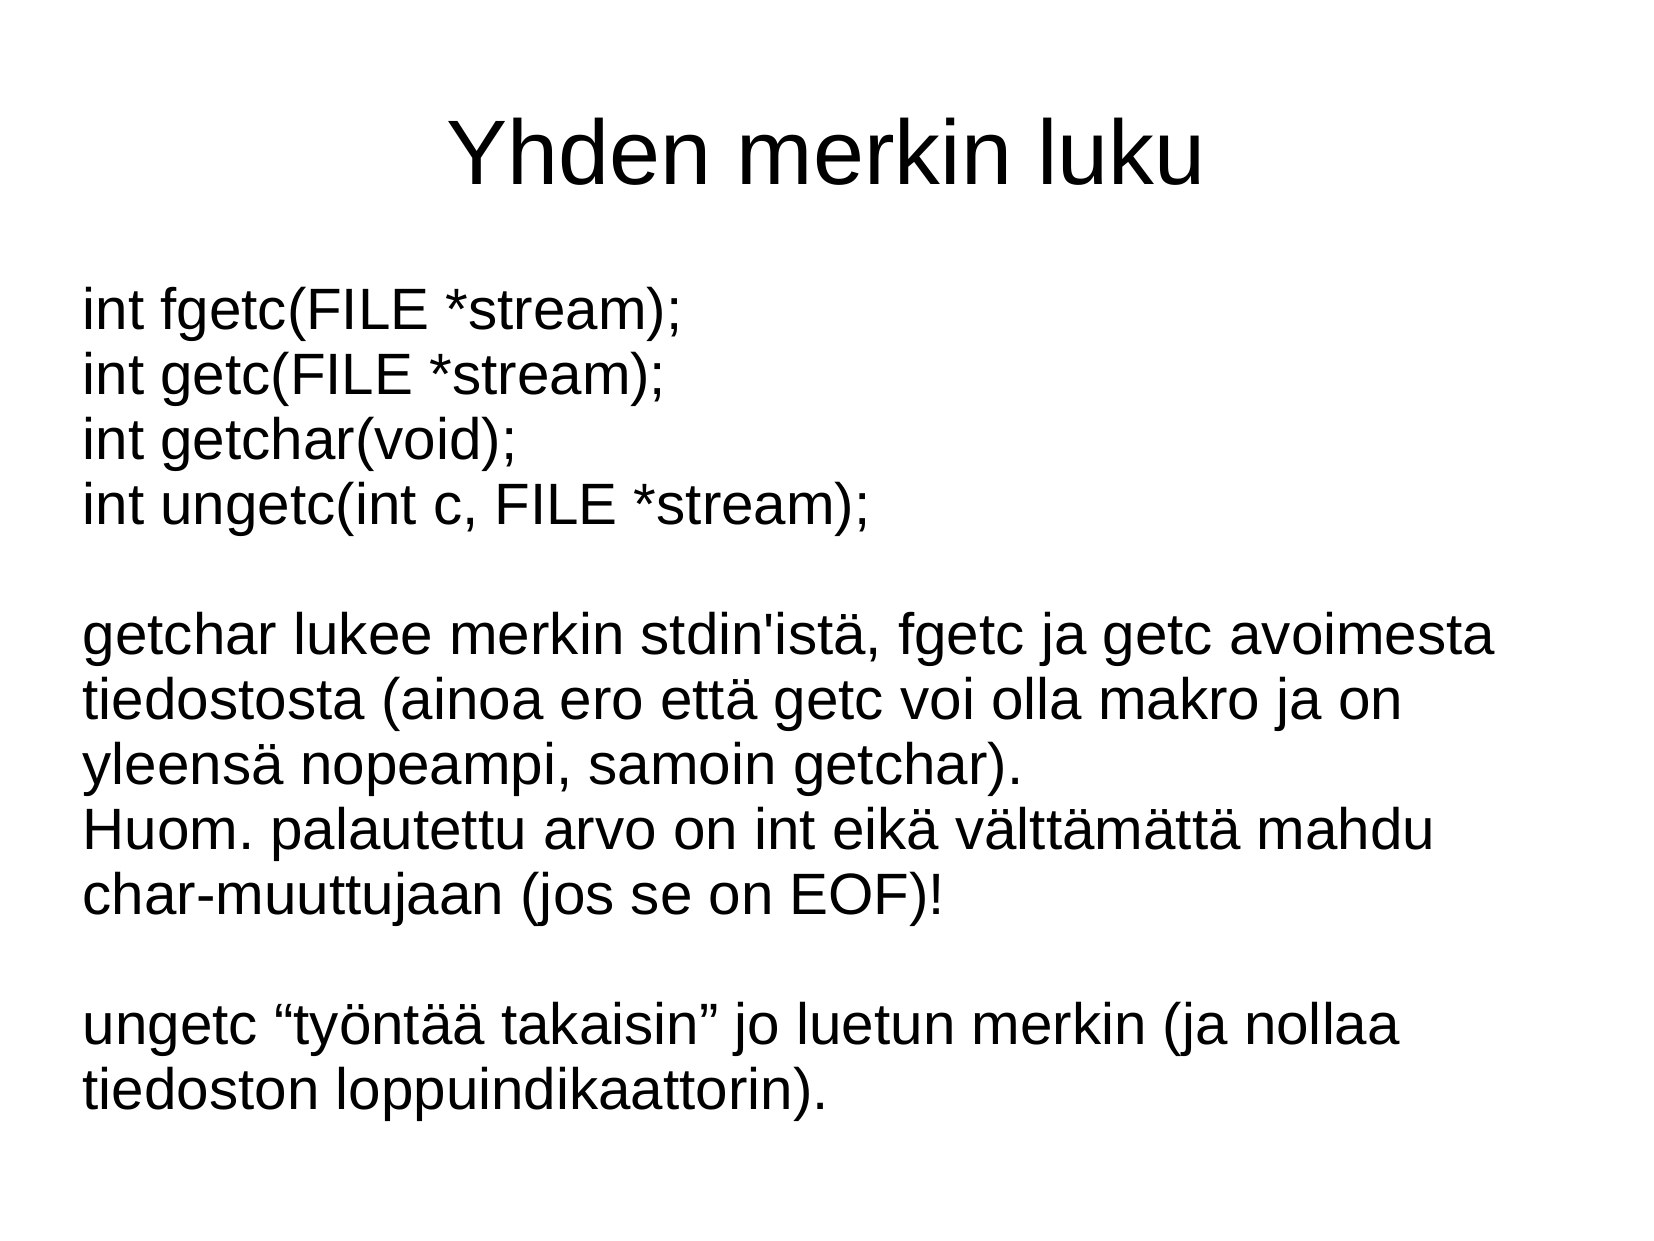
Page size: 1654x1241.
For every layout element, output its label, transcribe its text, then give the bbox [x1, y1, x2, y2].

title Yhden merkin luku [82, 56, 1571, 250]
subtitle int fgetc(FILE *stream); int getc(FILE *stream); int getchar(void); int ungetc(int c, FILE *stream); getchar lukee merkin stdin'istä, fgetc ja getc avoimesta tiedostosta (ainoa ero että getc voi olla makro ja on yleensä nopeampi, samoin getchar). Huom. palautettu arvo on int eikä välttämättä mahdu char-muuttujaan (jos se on EOF)! ungetc “työntää takaisin” jo luetun merkin (ja nollaa tiedoston loppuindikaattorin). [82, 276, 1571, 1123]
